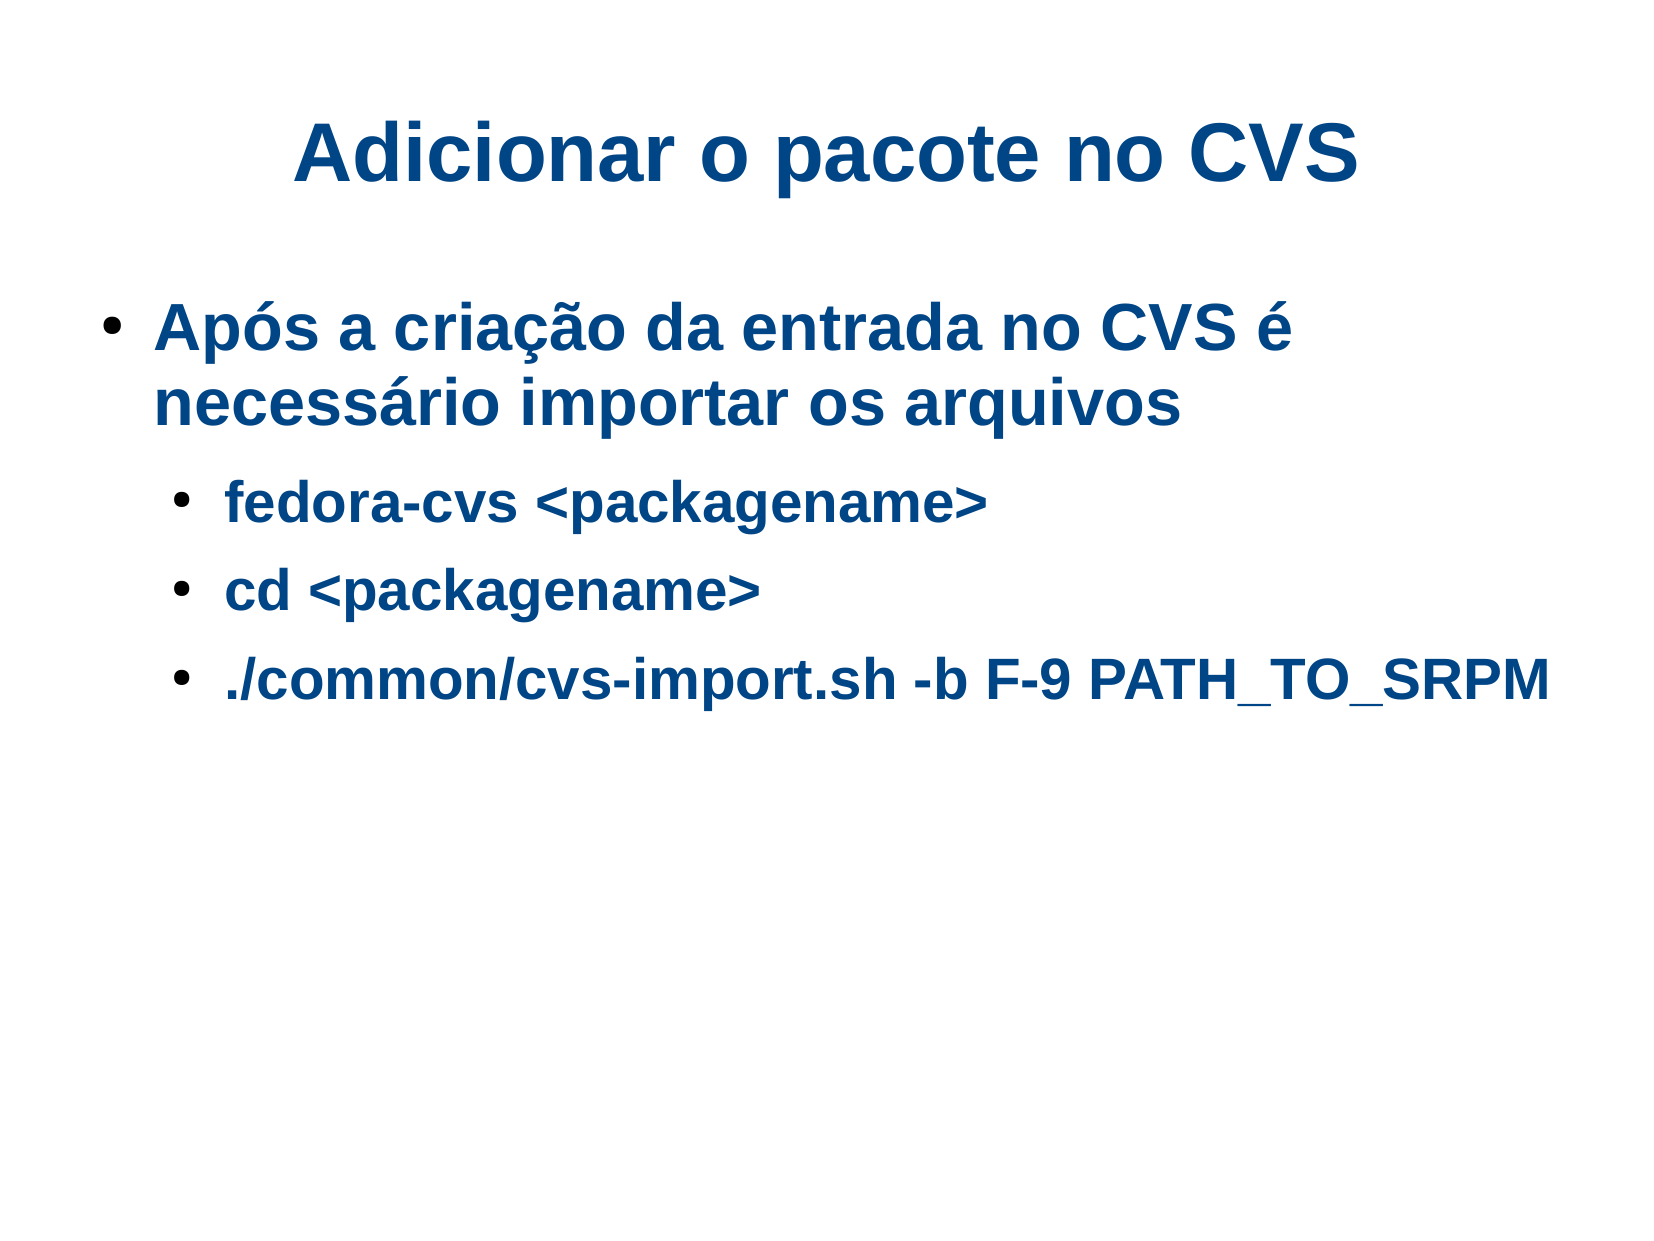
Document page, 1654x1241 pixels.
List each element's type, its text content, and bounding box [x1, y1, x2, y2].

title Adicionar o pacote no CVS [82, 56, 1571, 250]
list Após a criação da entrada no CVS é necessário importar os arquivos fedora-cvs <packagename> cd <packagename> ./common/cvs-import.sh -b F-9 PATH_TO_SRPM [82, 290, 1571, 1094]
